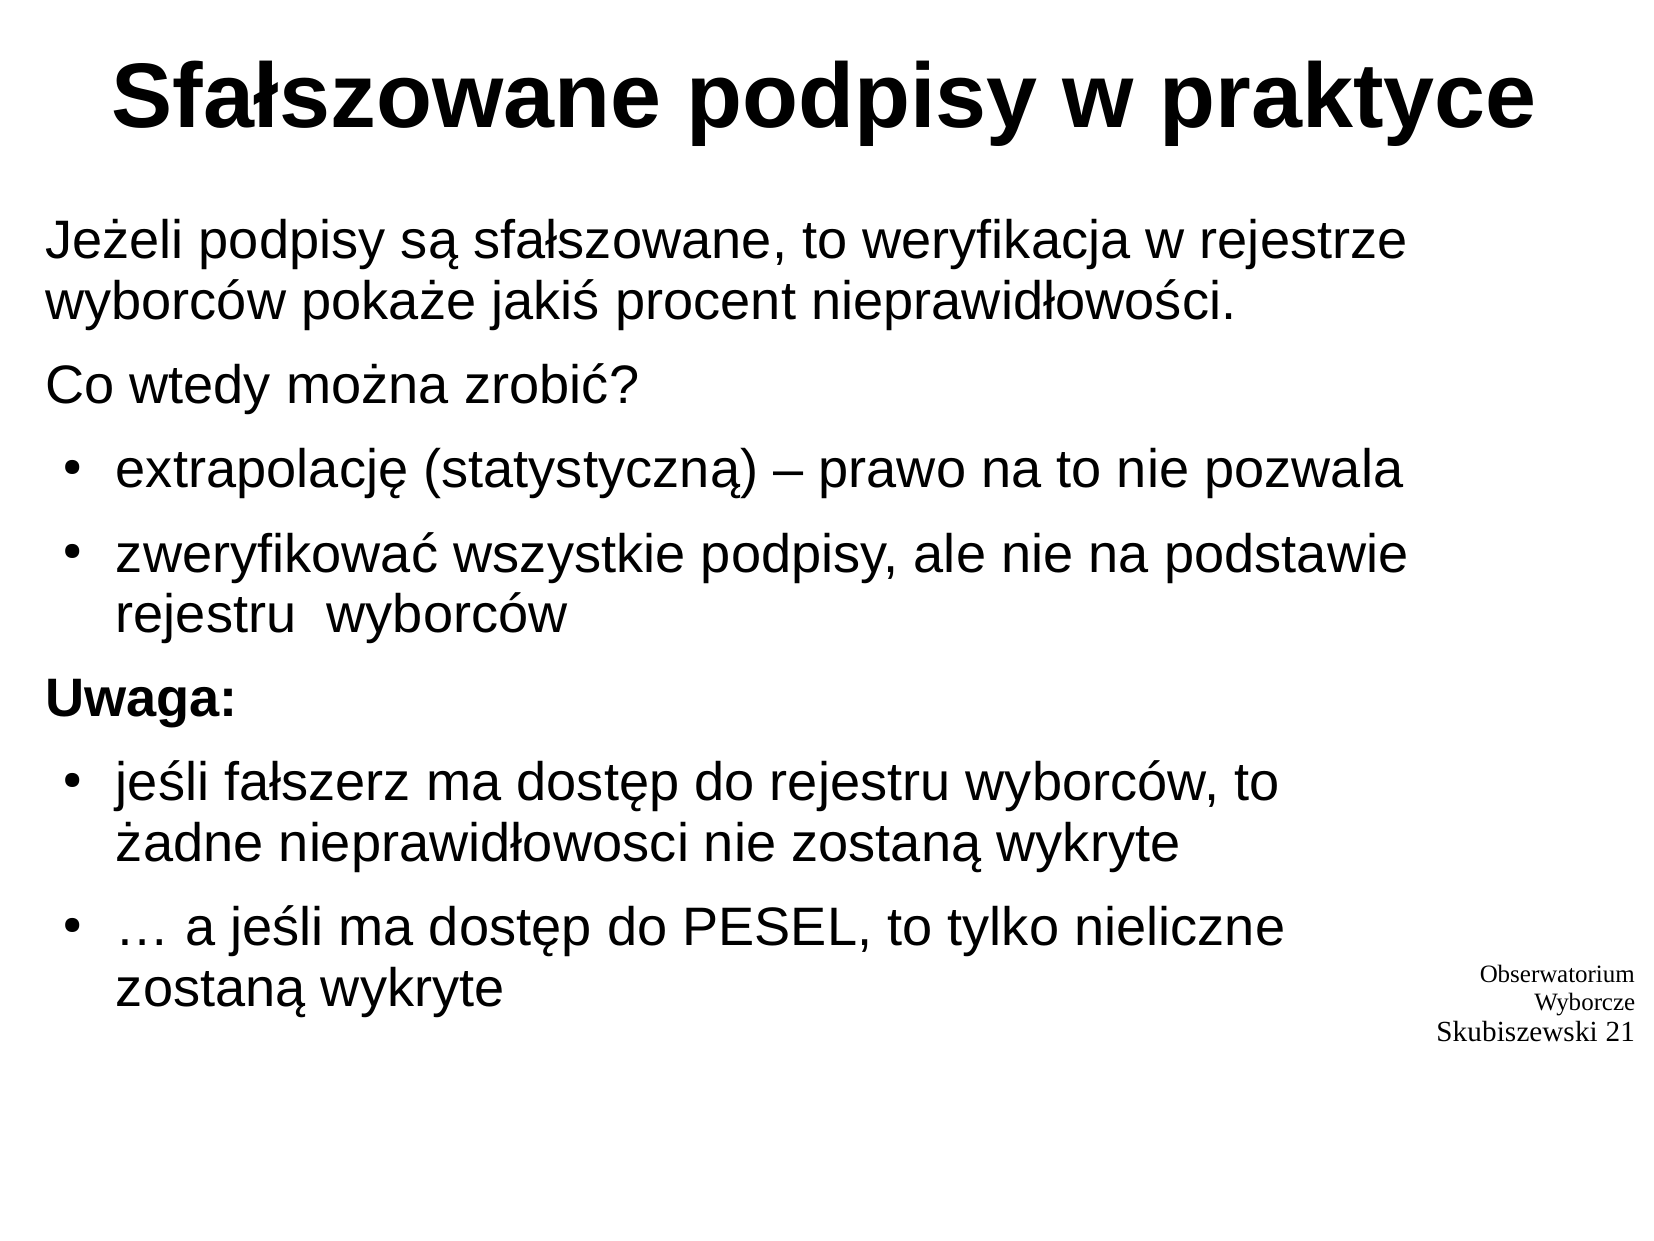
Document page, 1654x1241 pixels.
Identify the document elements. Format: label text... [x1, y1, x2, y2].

list Jeżeli podpisy są sfałszowane, to weryfikacja w rejestrze wyborców pokaże jakiś procent nieprawidłowości. Co wtedy można zrobić? extrapolację (statystyczną) – prawo na to nie pozwala zweryfikować wszystkie podpisy, ale nie na podstawie rejestru wyborców Uwaga: jeśli fałszerz ma dostęp do rejestru wyborców, to żadne nieprawidłowosci nie zostaną wykryte … a jeśli ma dostęp do PESEL, to tylko nieliczne zostaną wykryte [45, 210, 1426, 1241]
title Sfałszowane podpisy w praktyce [80, 45, 1570, 203]
